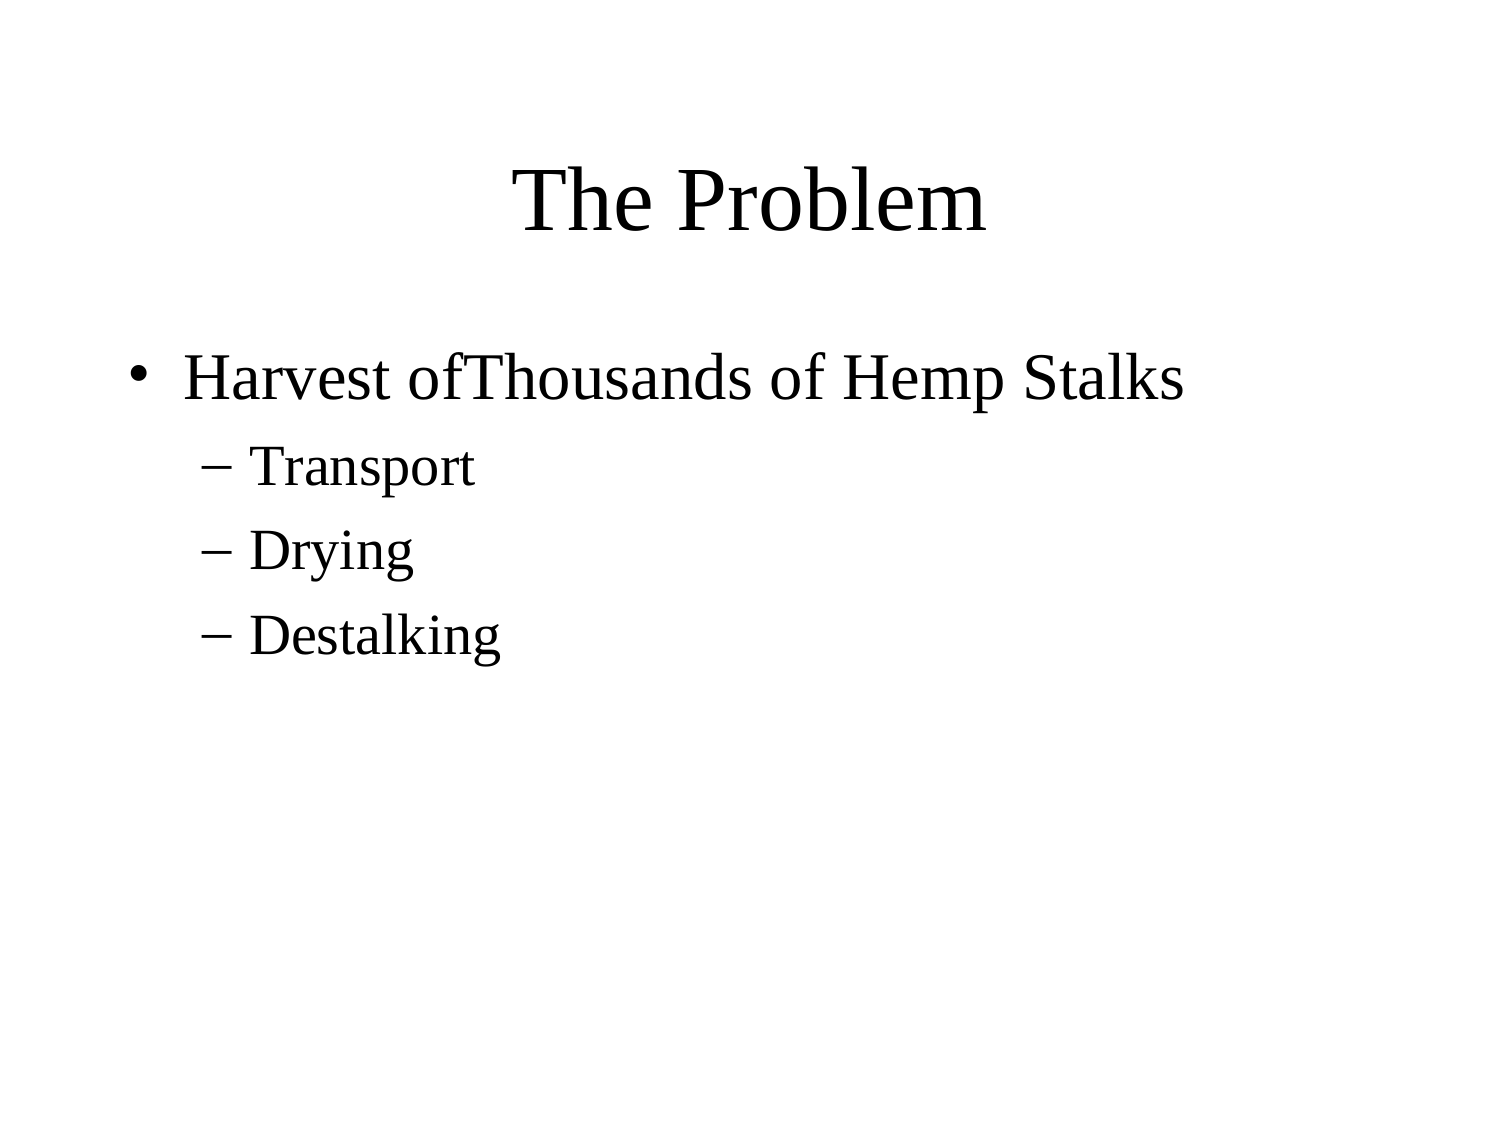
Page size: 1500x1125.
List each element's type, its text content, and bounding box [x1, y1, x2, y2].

list Harvest ofThousands of Hemp Stalks Transport Drying Destalking [112, 324, 1388, 1000]
title The Problem [112, 99, 1388, 288]
